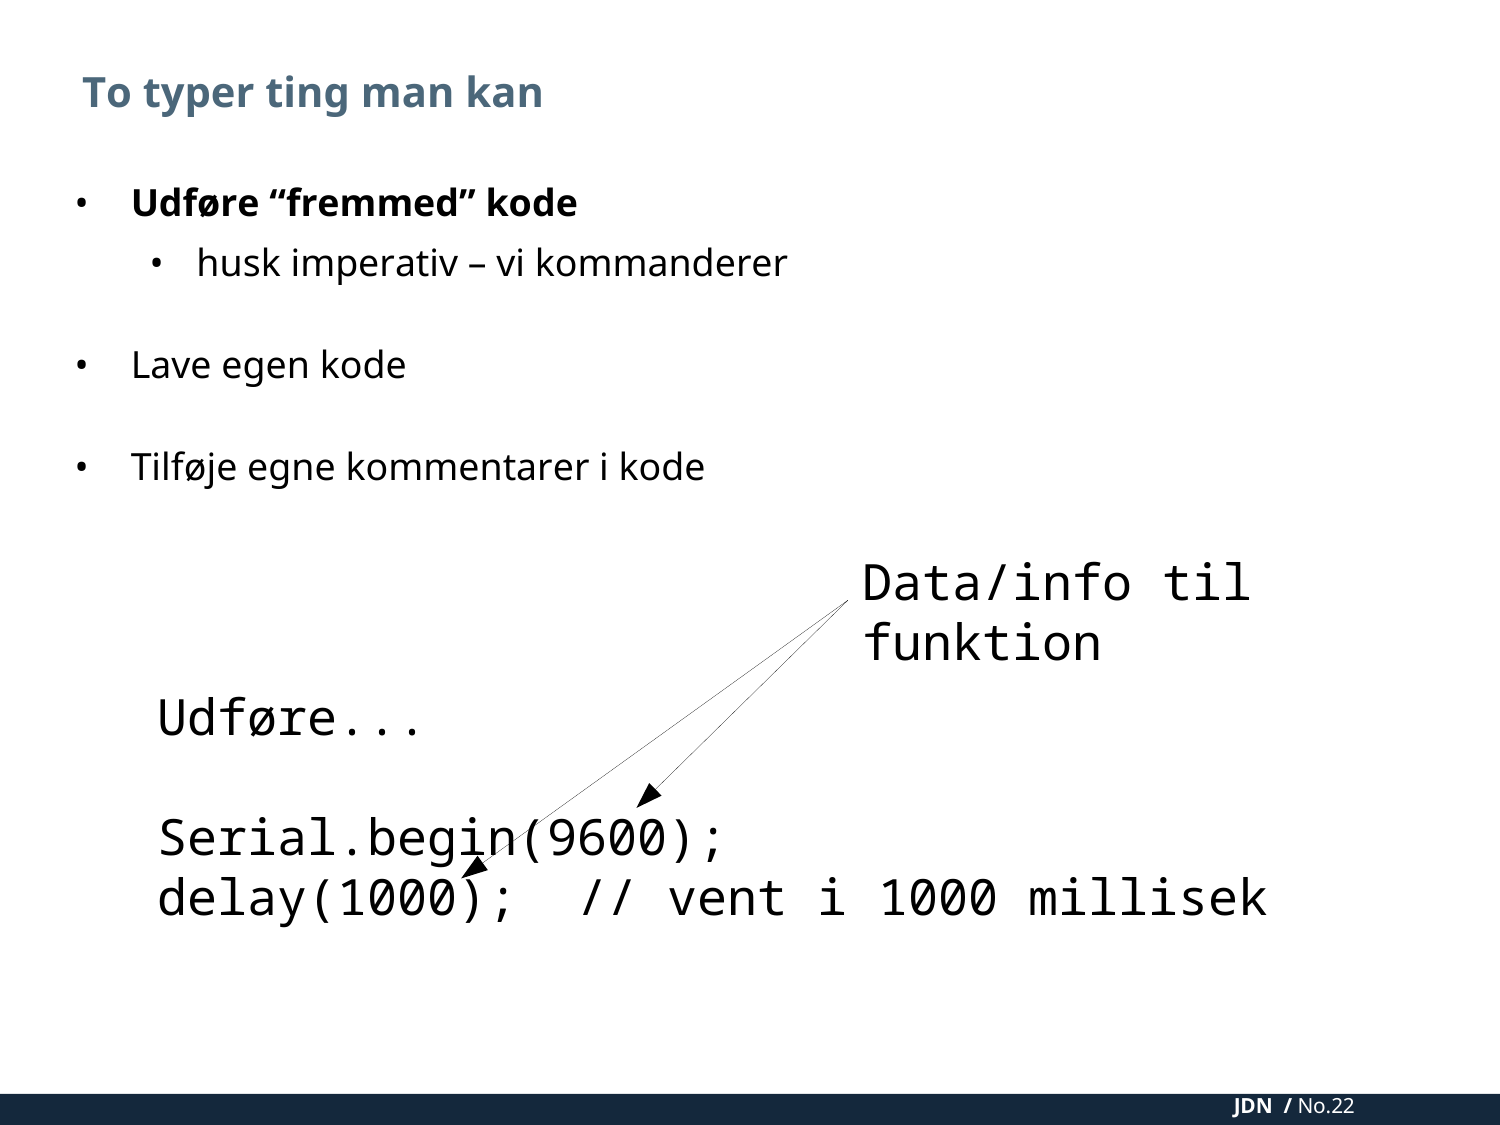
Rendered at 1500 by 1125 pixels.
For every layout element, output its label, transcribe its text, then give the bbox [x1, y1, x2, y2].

title To typer ting man kan [67, 34, 1416, 148]
text_box Data/info til funktion [847, 543, 1371, 678]
list Udføre “fremmed” kode husk imperativ – vi kommanderer Lave egen kode Tilføje egne kommentarer i kode [68, 176, 1462, 1094]
text_box Udføre... Serial.begin(9600); delay(1000); // vent i 1000 millisek [142, 677, 1308, 1053]
